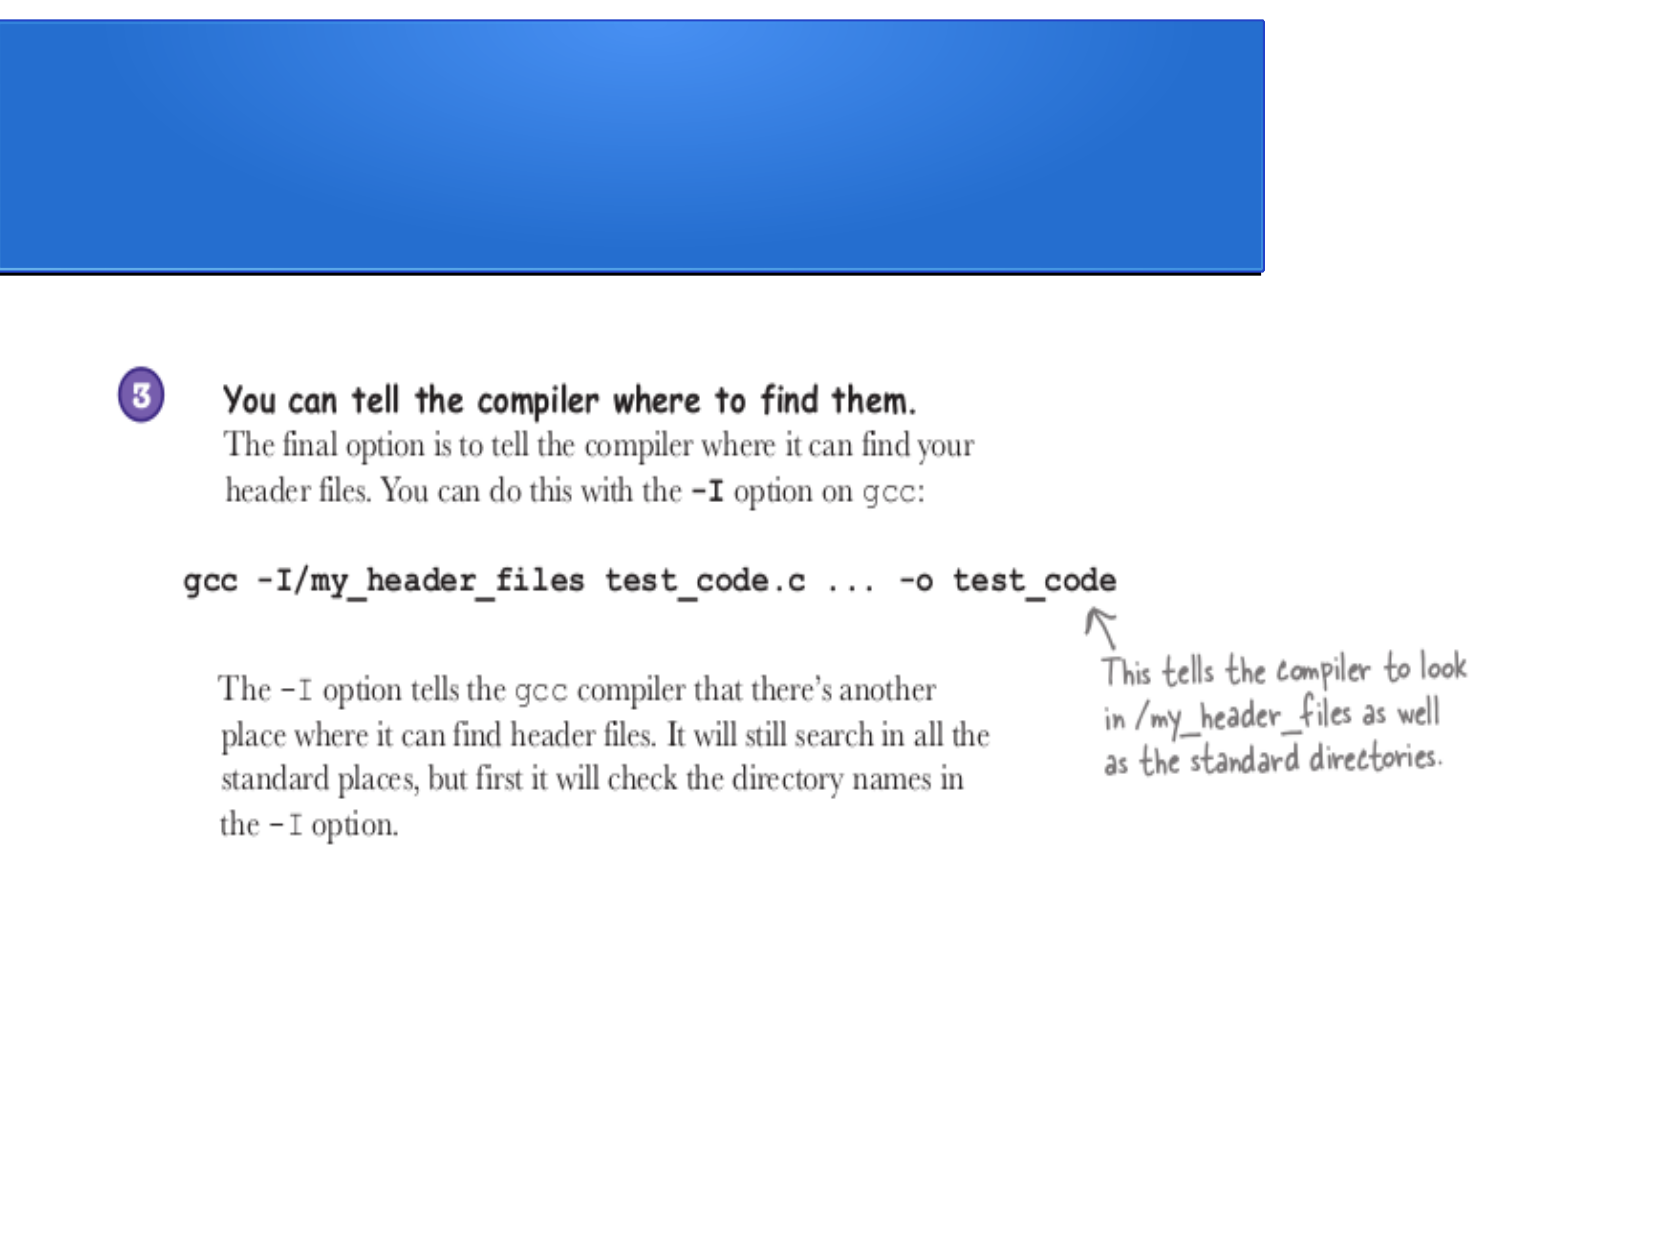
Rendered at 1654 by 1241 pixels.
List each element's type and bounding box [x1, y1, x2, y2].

picture [94, 342, 1583, 863]
